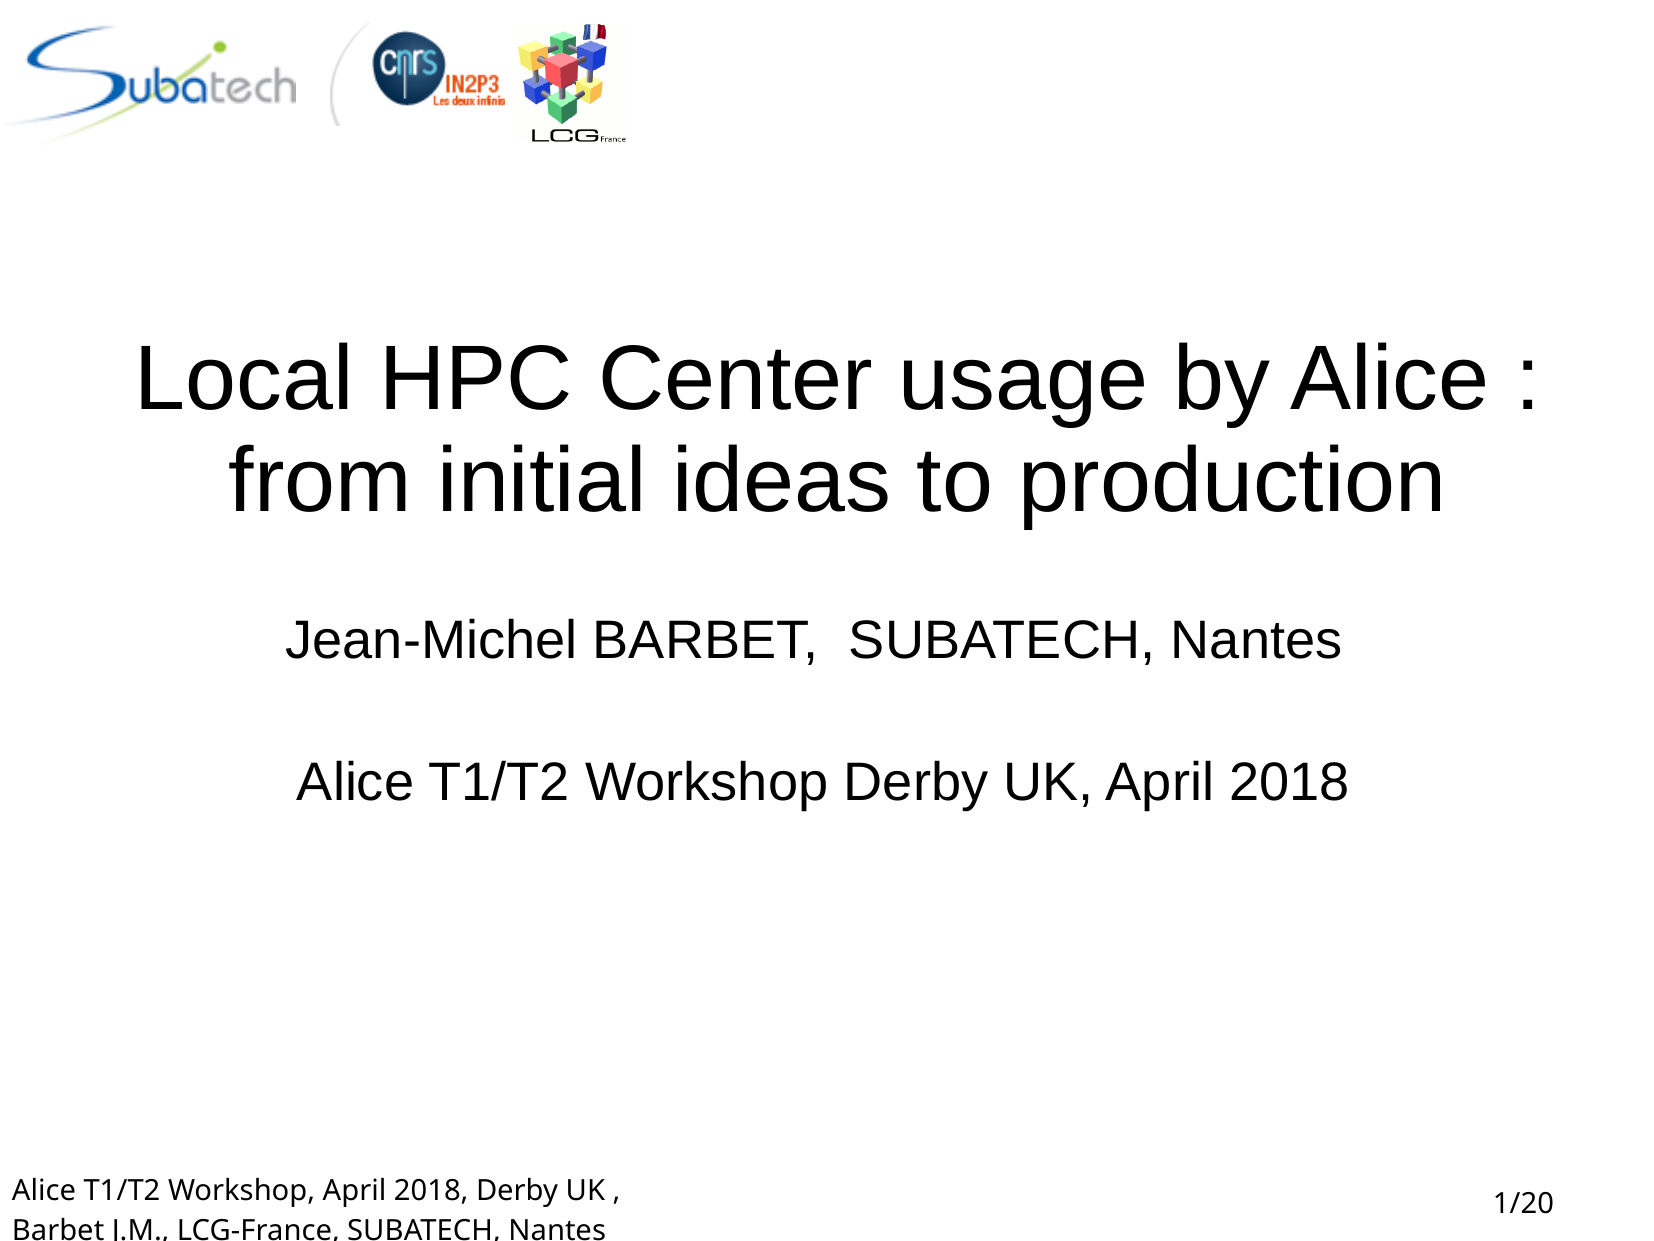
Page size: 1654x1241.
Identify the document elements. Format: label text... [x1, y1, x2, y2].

picture [330, 23, 505, 126]
picture [517, 23, 626, 142]
text_box Jean-Michel BARBET, SUBATECH, Nantes [270, 602, 1359, 678]
text_box Alice T1/T2 Workshop Derby UK, April 2018 [282, 744, 1394, 820]
picture [3, 10, 296, 150]
title Local HPC Center usage by Alice : from initial ideas to production [94, 326, 1583, 532]
